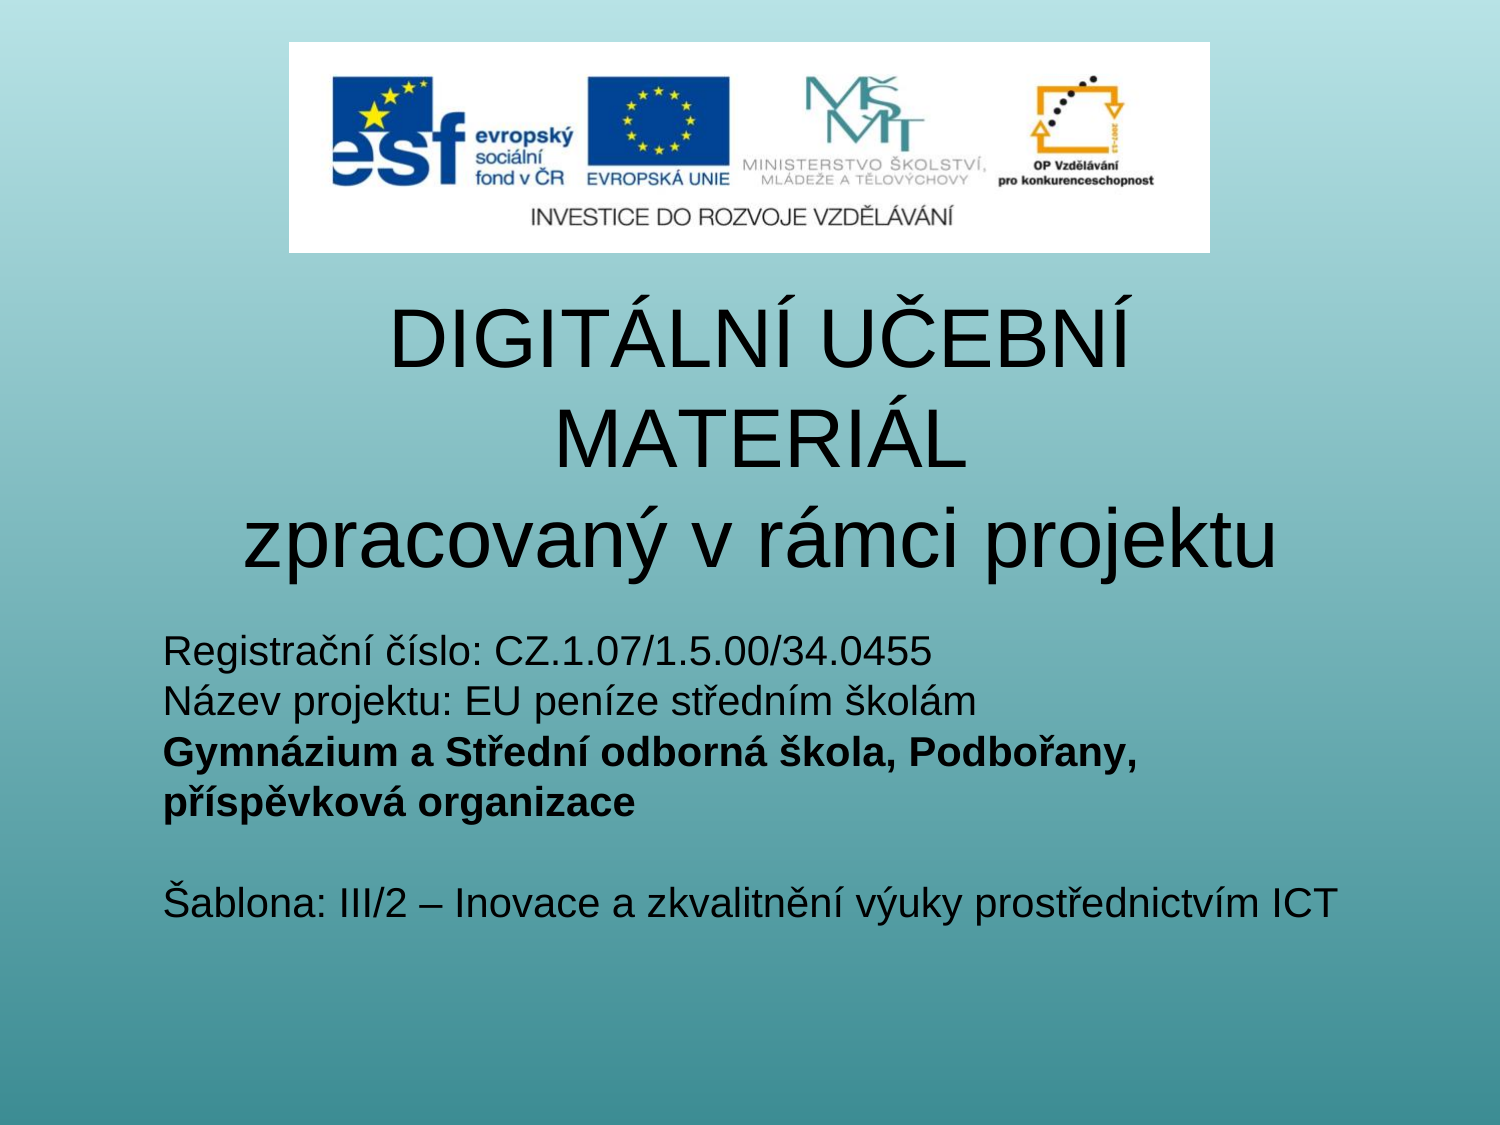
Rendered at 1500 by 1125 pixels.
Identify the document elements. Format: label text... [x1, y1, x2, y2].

title DIGITÁLNÍ UČEBNÍ MATERIÁL zpracovaný v rámci projektu [159, 176, 1364, 592]
text_box Registrační číslo: CZ.1.07/1.5.00/34.0455 Název projektu: EU peníze středním školám Gymnázium a Střední odborná škola, Podbořany, příspěvková organizace Šablona: III/2 – Inovace a zkvalitnění výuky prostřednictvím ICT [147, 515, 1376, 1024]
picture [289, 42, 1210, 253]
